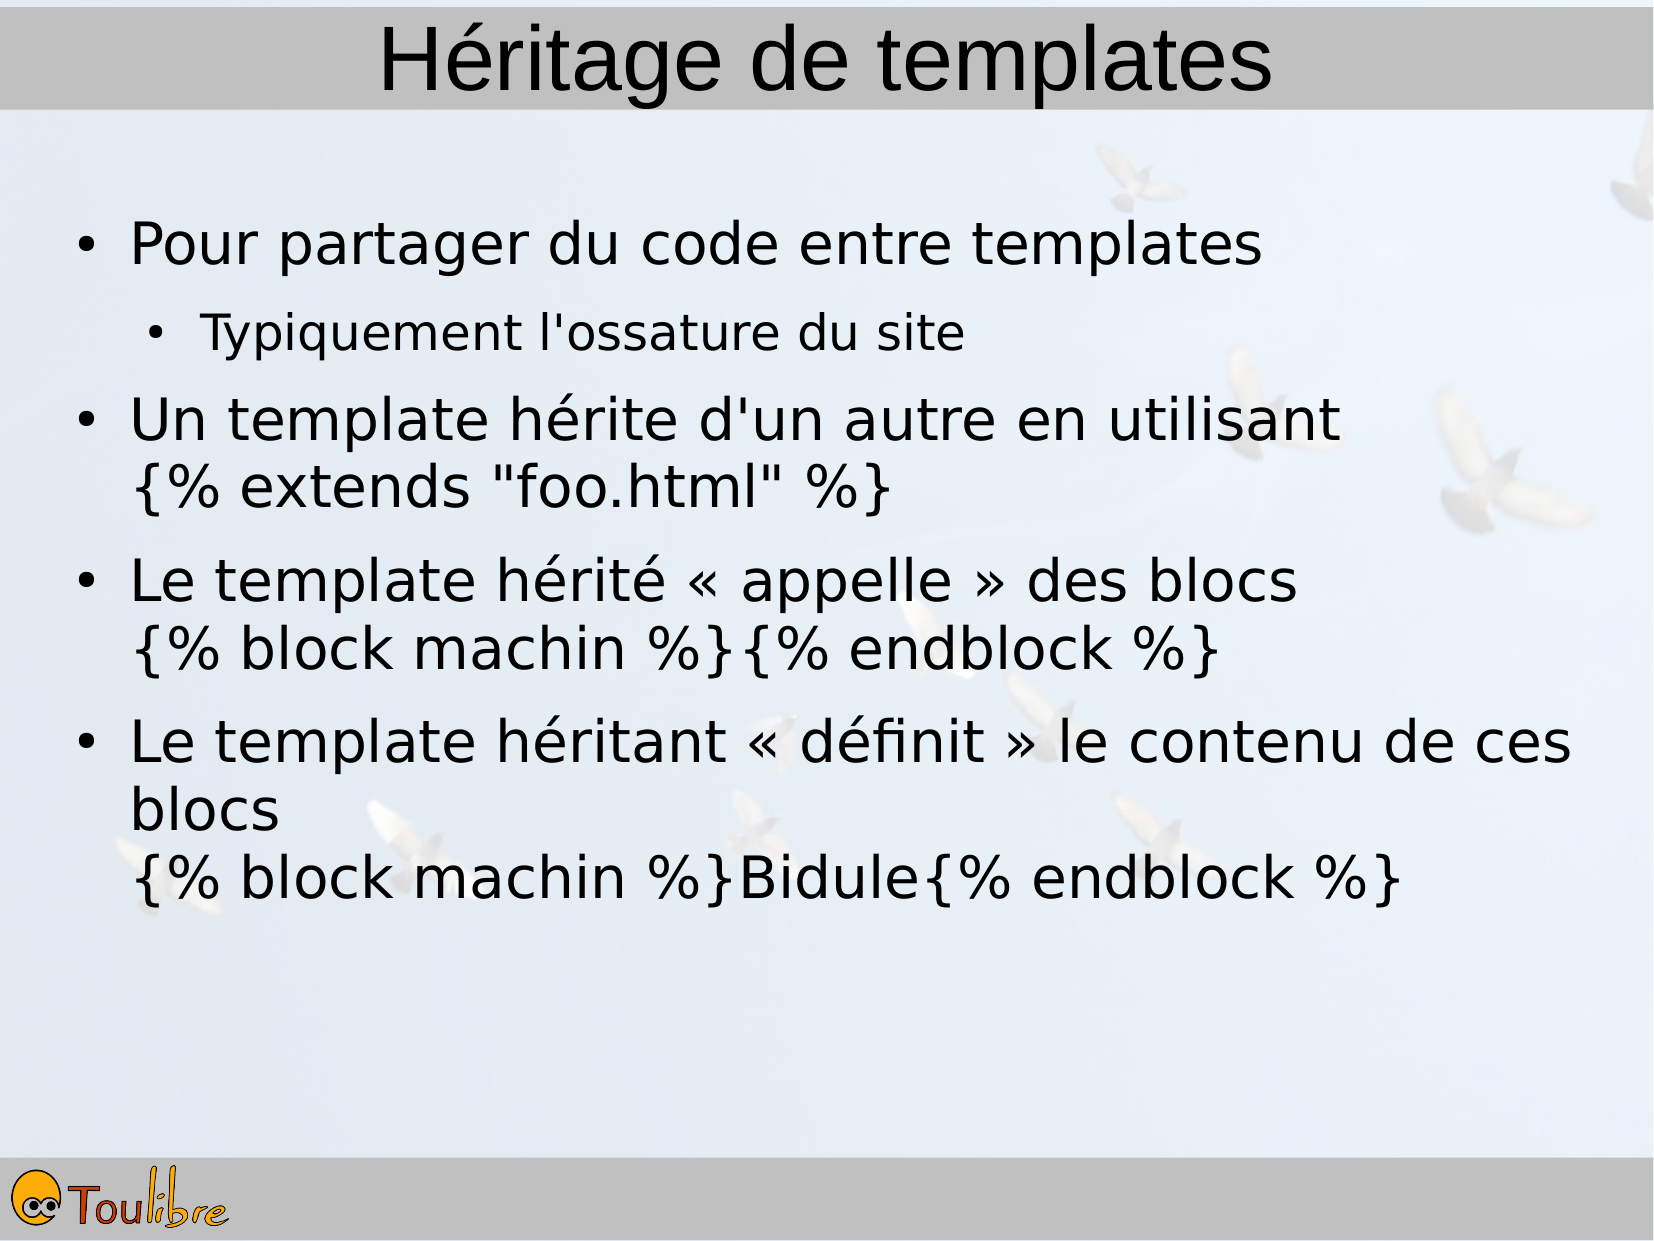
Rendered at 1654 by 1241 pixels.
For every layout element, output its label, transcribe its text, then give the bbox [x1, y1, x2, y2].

list Pour partager du code entre templates Typiquement l'ossature du site Un template hérite d'un autre en utilisant {% extends "foo.html" %} Le template hérité « appelle » des blocs {% block machin %}{% endblock %} Le template héritant « définit » le contenu de ces blocs {% block machin %}Bidule{% endblock %} [58, 210, 1616, 1030]
picture [11, 1165, 229, 1228]
title Héritage de templates [0, 7, 1654, 110]
